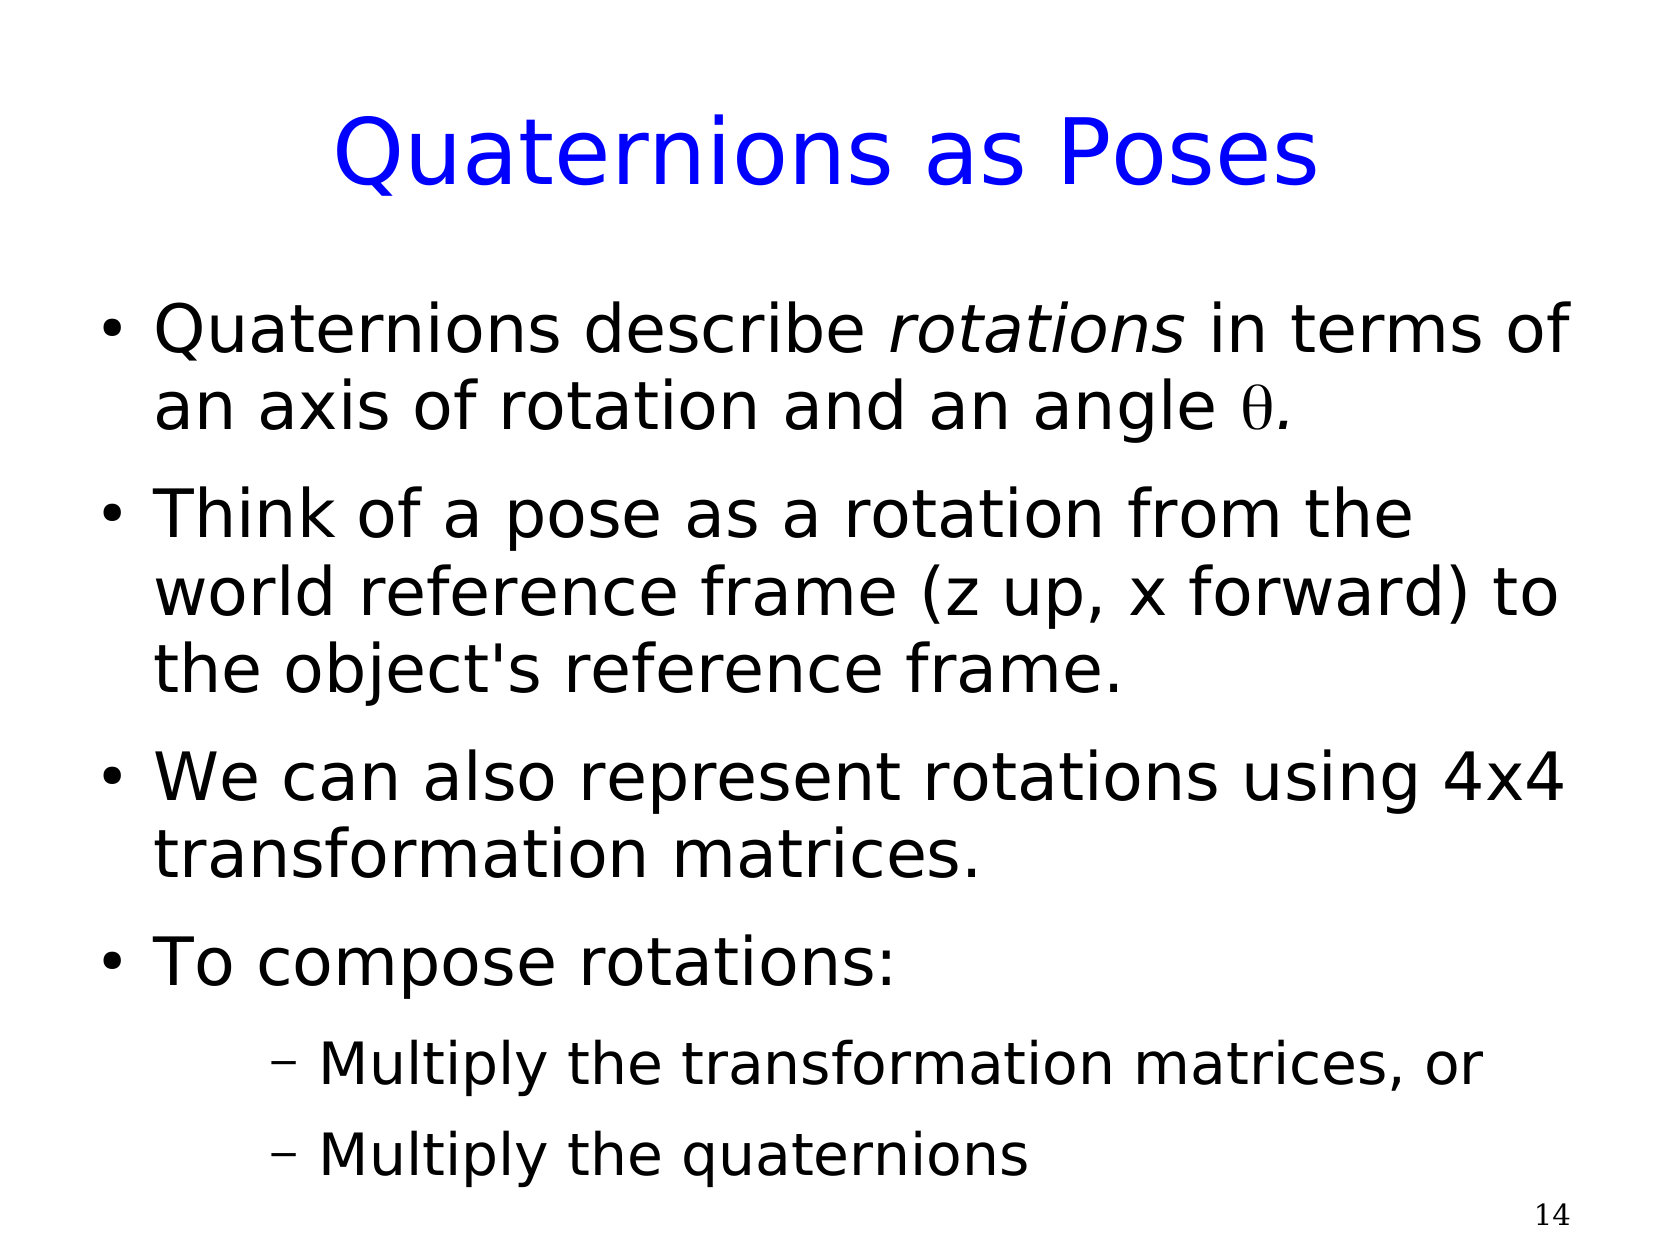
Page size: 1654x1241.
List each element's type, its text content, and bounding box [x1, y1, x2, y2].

title Quaternions as Poses [82, 49, 1571, 257]
list Quaternions describe rotations in terms of an axis of rotation and an angle q. Think of a pose as a rotation from the world reference frame (z up, x forward) to the object's reference frame. We can also represent rotations using 4x4 transformation matrices. To compose rotations: Multiply the transformation matrices, or Multiply the quaternions [82, 290, 1571, 1200]
